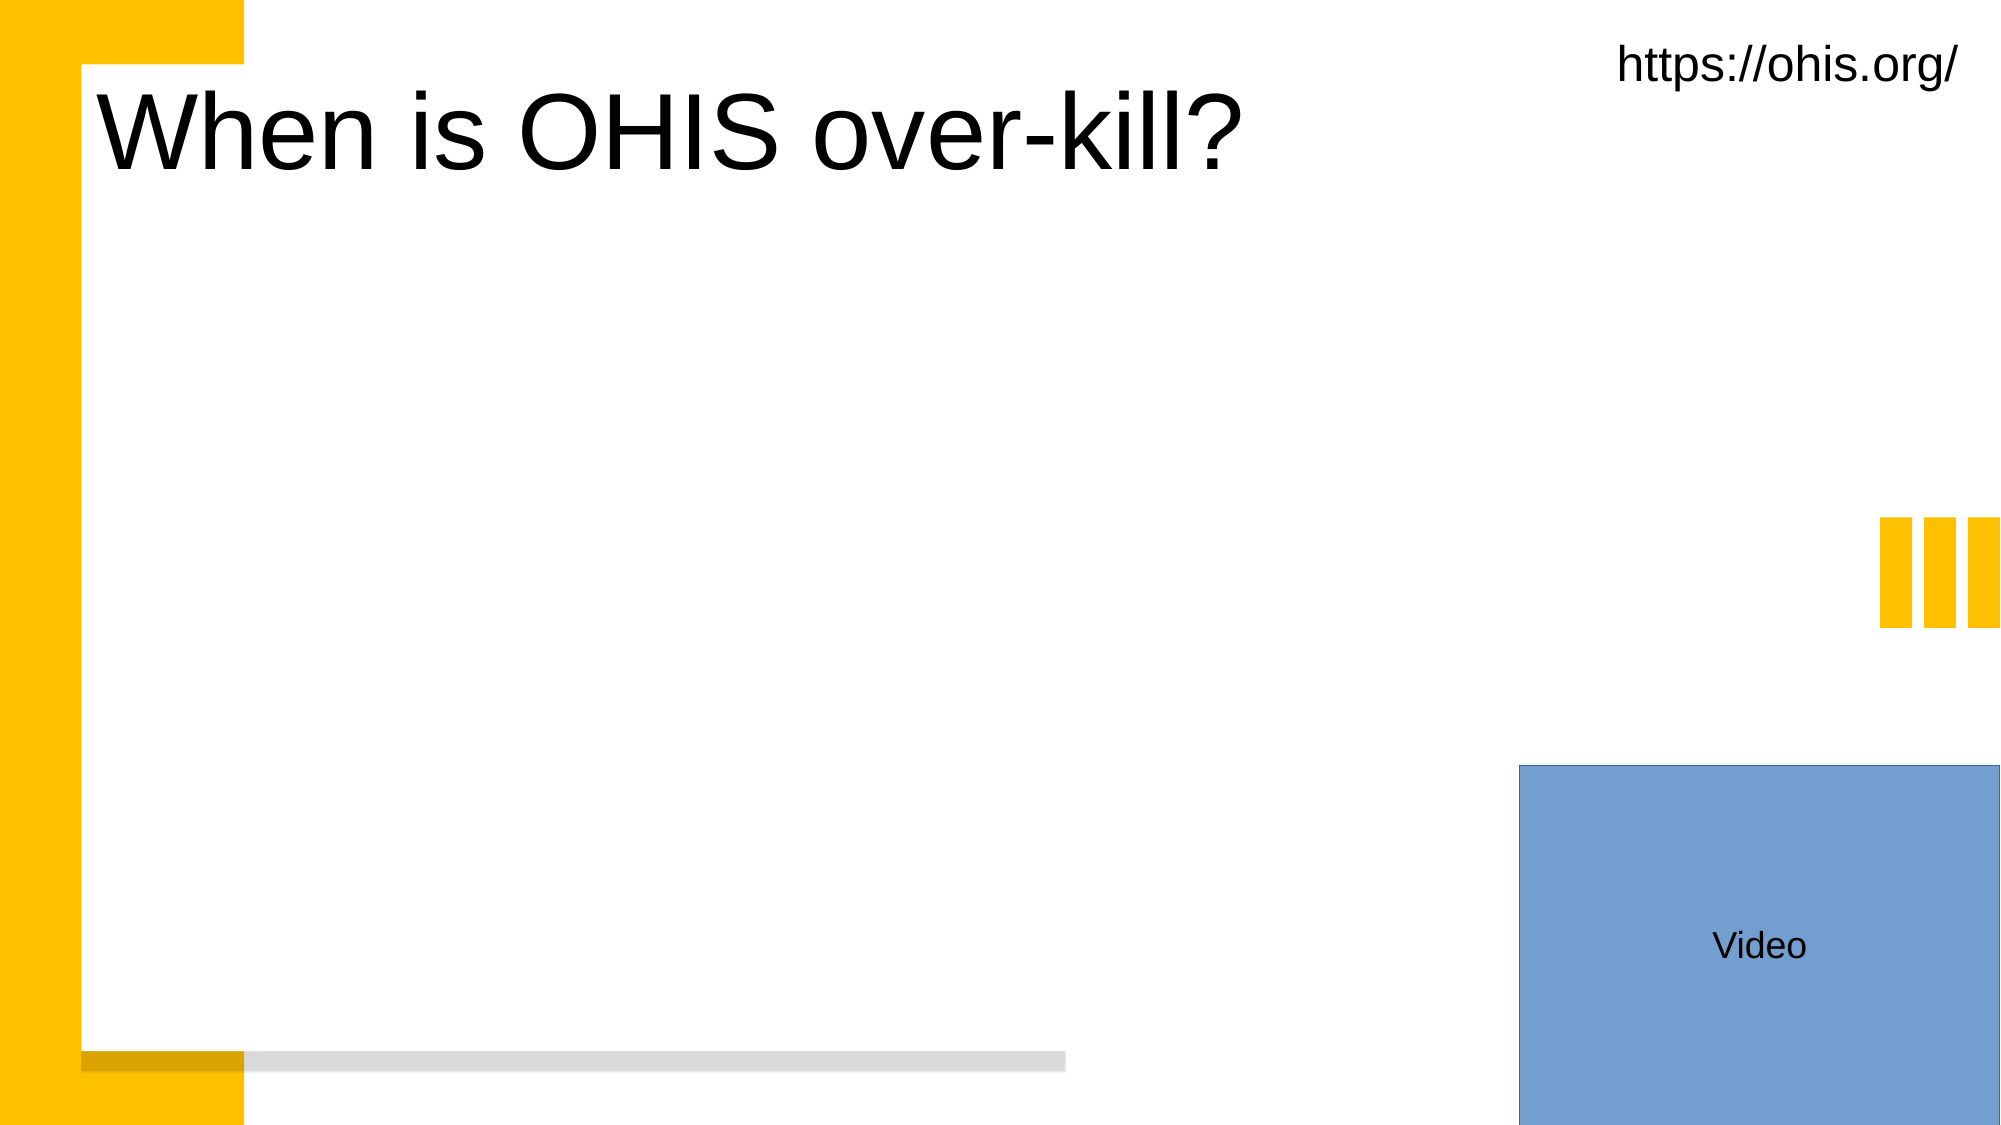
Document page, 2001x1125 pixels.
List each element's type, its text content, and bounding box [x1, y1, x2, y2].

text_box Video [1519, 765, 2000, 1125]
text_box [0, 0, 2000, 1125]
text_box When is OHIS over-kill? [81, 64, 1921, 201]
text_box https://ohis.org/ [1590, 29, 1974, 105]
